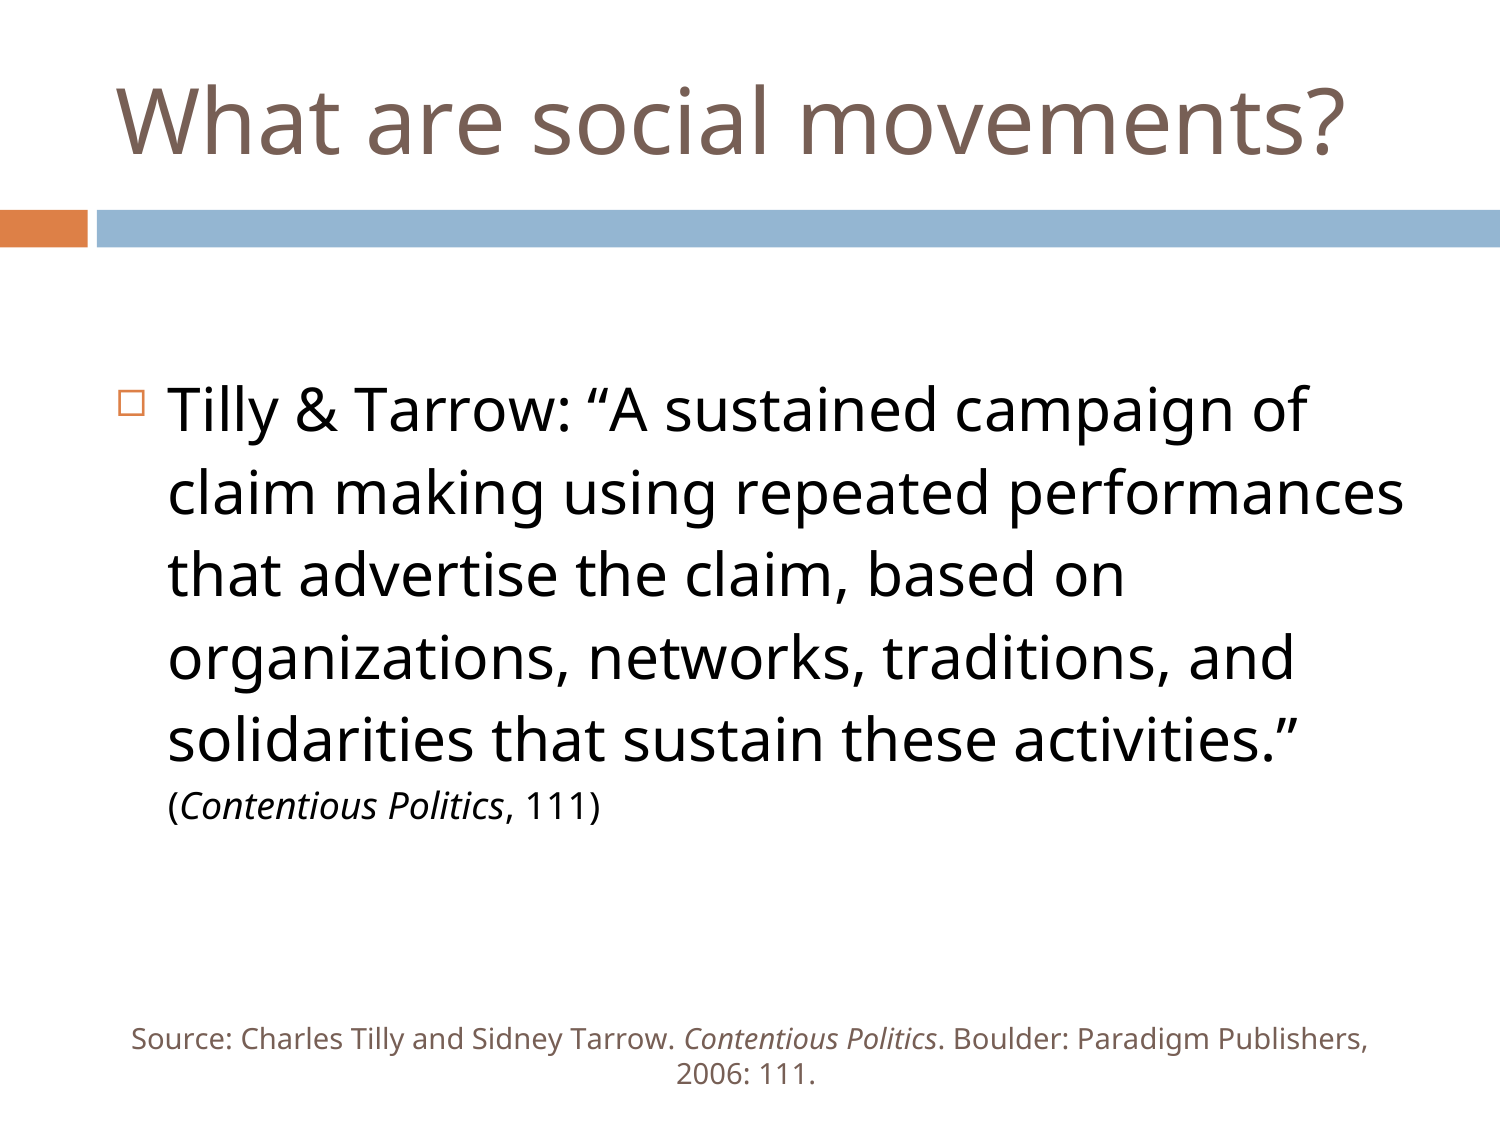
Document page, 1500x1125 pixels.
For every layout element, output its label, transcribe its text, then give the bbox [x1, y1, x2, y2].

title What are social movements? [100, 37, 1438, 201]
text_box Source: Charles Tilly and Sidney Tarrow. Contentious Politics. Boulder: Paradigm Publishers, 2006: 111. [99, 1025, 1401, 1085]
list Tilly & Tarrow: “A sustained campaign of claim making using repeated performances that advertise the claim, based on organizations, networks, traditions, and solidarities that sustain these activities.” (Contentious Politics, 111) [100, 262, 1438, 1001]
